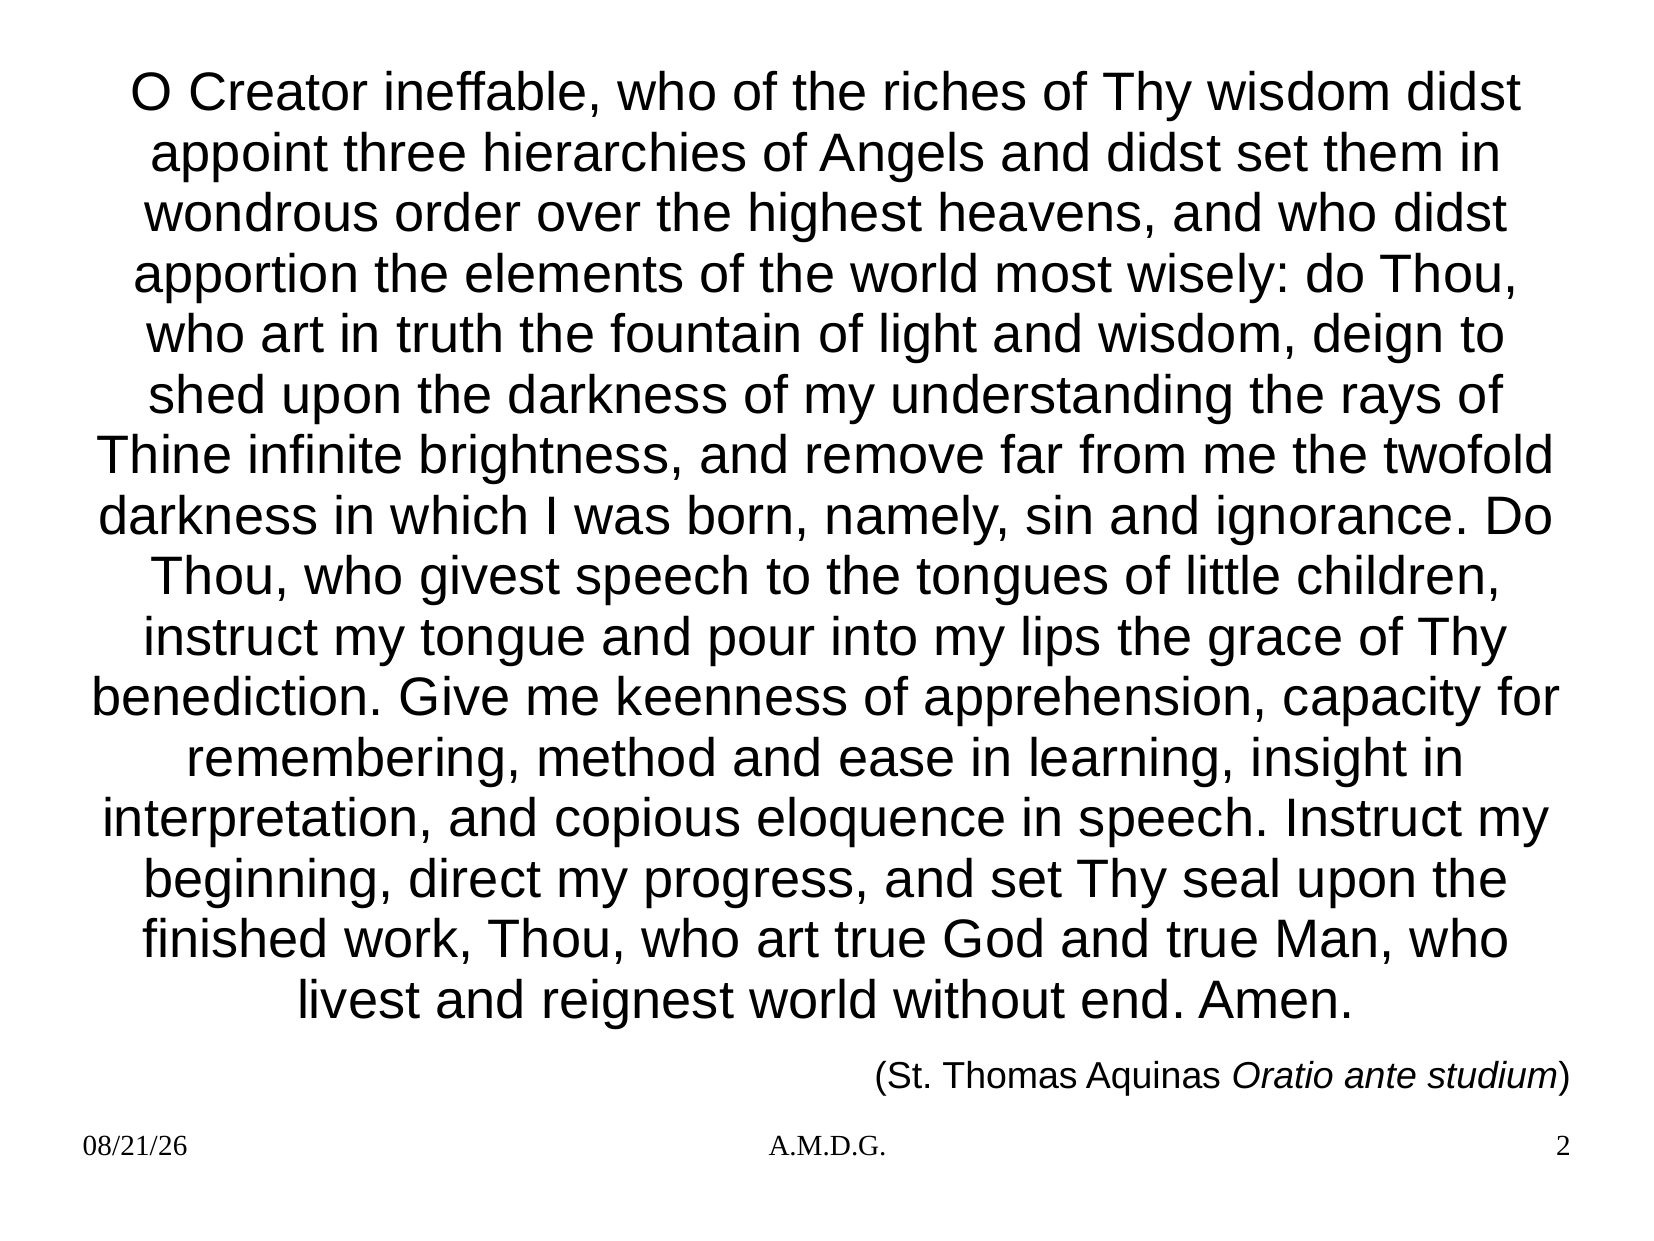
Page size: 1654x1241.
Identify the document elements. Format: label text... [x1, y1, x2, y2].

subtitle O Creator ineffable, who of the riches of Thy wisdom didst appoint three hierarchies of Angels and didst set them in wondrous order over the highest heavens, and who didst apportion the elements of the world most wisely: do Thou, who art in truth the fountain of light and wisdom, deign to shed upon the darkness of my understanding the rays of Thine infinite brightness, and remove far from me the twofold darkness in which I was born, namely, sin and ignorance. Do Thou, who givest speech to the tongues of little children, instruct my tongue and pour into my lips the grace of Thy benediction. Give me keenness of apprehension, capacity for remembering, method and ease in learning, insight in interpretation, and copious eloquence in speech. Instruct my beginning, direct my progress, and set Thy seal upon the finished work, Thou, who art true God and true Man, who livest and reignest world without end. Amen. (St. Thomas Aquinas Oratio ante studium) [82, 61, 1571, 1097]
